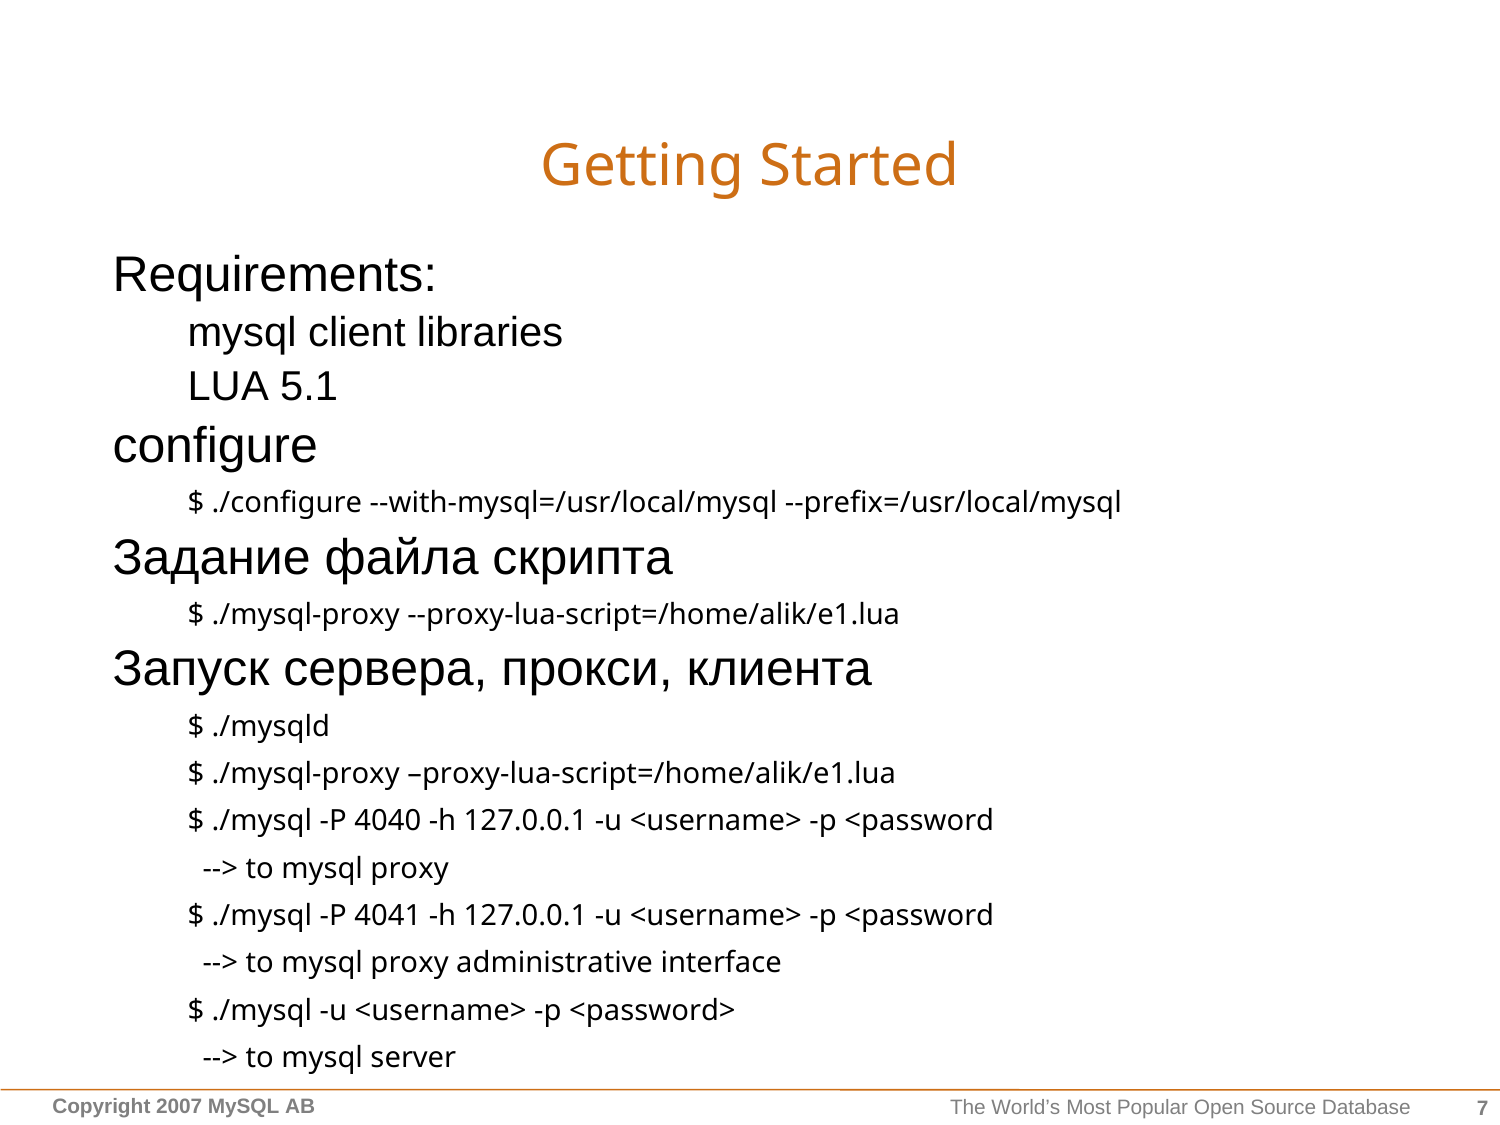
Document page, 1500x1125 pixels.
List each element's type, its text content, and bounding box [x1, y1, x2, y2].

title Getting Started [0, 94, 1500, 218]
list Requirements: mysql client libraries LUA 5.1 configure $ ./configure --with-mysql=/usr/local/mysql --prefix=/usr/local/mysql Задание файла скрипта $ ./mysql-proxy --proxy-lua-script=/home/alik/e1.lua Запуск сервера, прокси, клиента $ ./mysqld $ ./mysql-proxy –proxy-lua-script=/home/alik/e1.lua $ ./mysql -P 4040 -h 127.0.0.1 -u <username> -p <password --> to mysql proxy $ ./mysql -P 4041 -h 127.0.0.1 -u <username> -p <password --> to mysql proxy administrative interface $ ./mysql -u <username> -p <password> --> to mysql server [112, 249, 1388, 1098]
